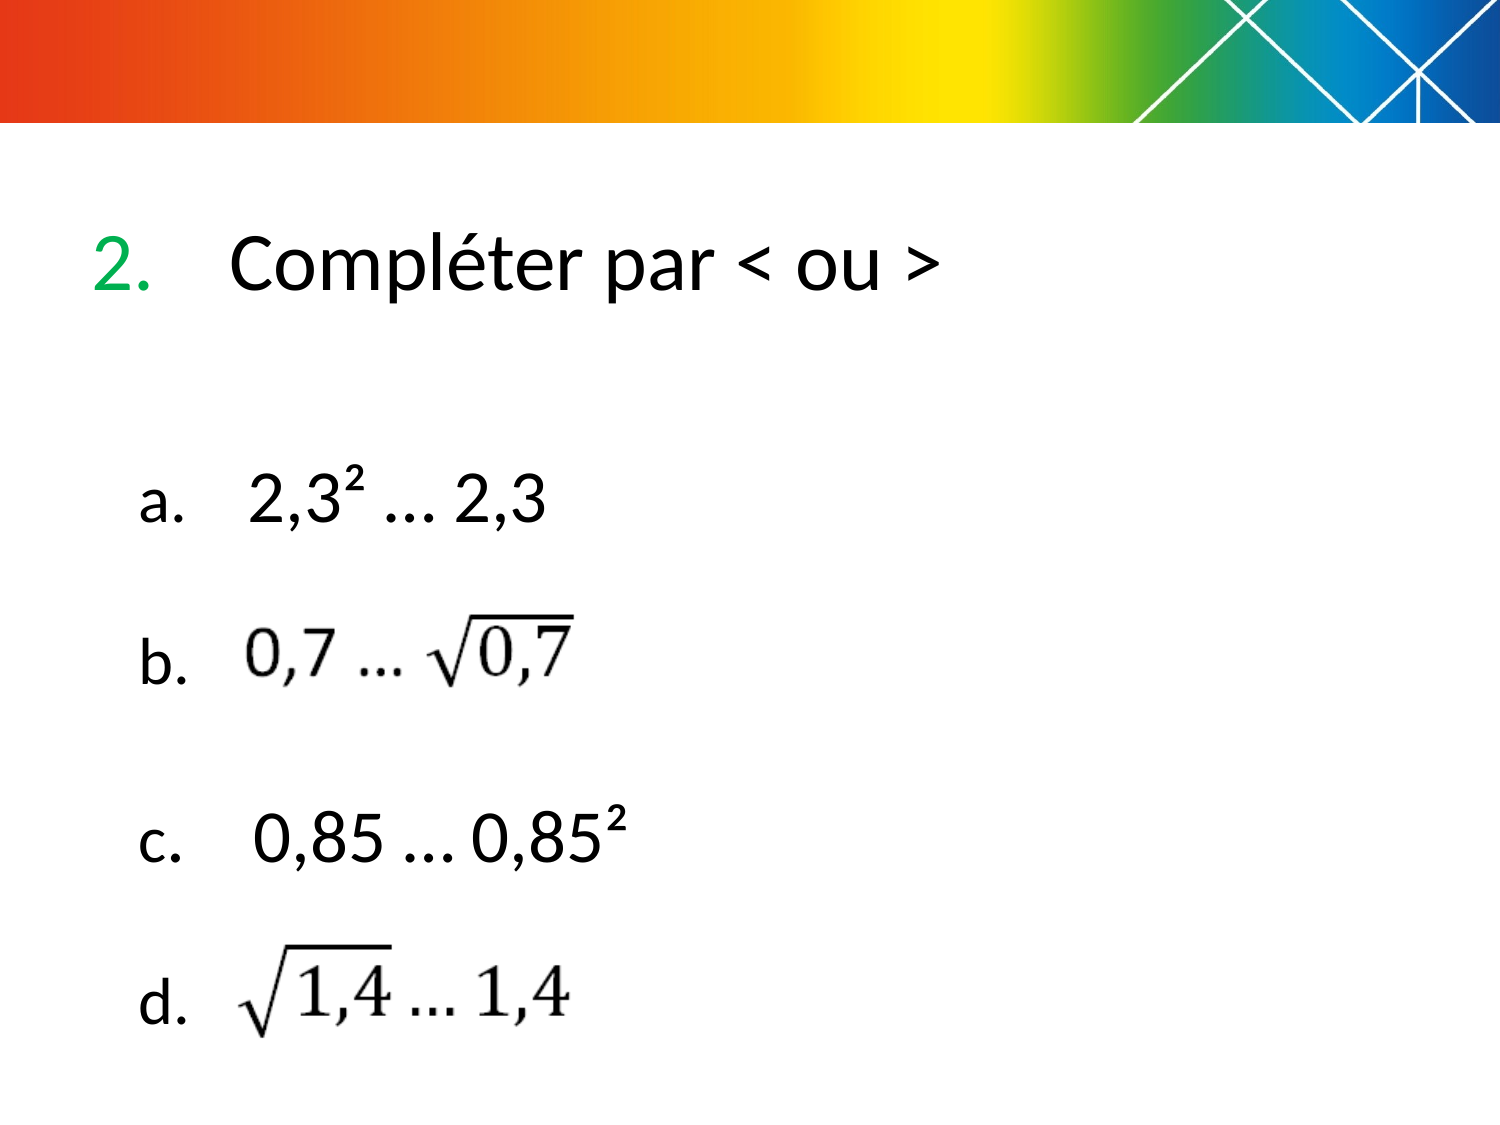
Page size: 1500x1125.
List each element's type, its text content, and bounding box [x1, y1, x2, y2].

picture [230, 596, 596, 711]
text_box a. 2,3² … 2,3 b. c. 0,85 … 0,85² d. [123, 349, 680, 1125]
picture [0, 0, 1359, 123]
picture [218, 934, 599, 1057]
title Compléter par < ou > [76, 163, 1500, 351]
picture [1340, 0, 1500, 123]
